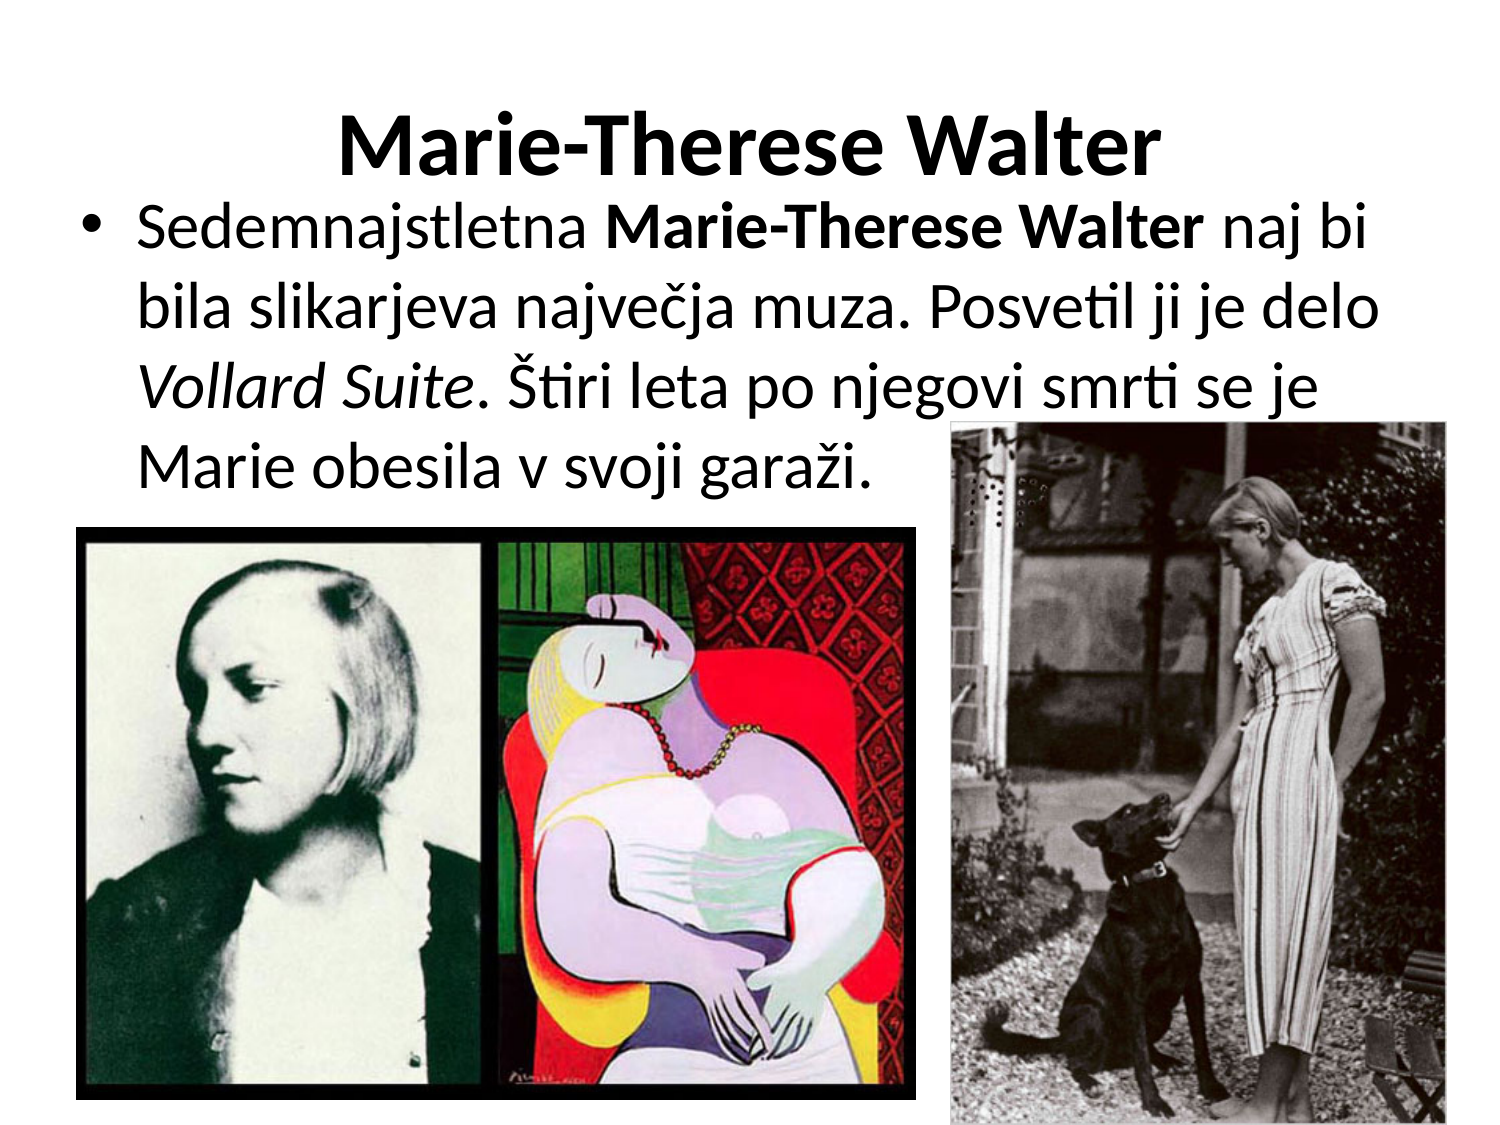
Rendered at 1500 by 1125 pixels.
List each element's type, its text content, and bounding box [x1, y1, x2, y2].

picture [76, 527, 916, 1100]
title Marie-Therese Walter [75, 45, 1425, 233]
list Sedemnajstletna Marie-Therese Walter naj bi bila slikarjeva največja muza. Posvetil ji je delo Vollard Suite. Štiri leta po njegovi smrti se je Marie obesila v svoji garaži. [64, 174, 1415, 917]
picture [950, 421, 1447, 1125]
